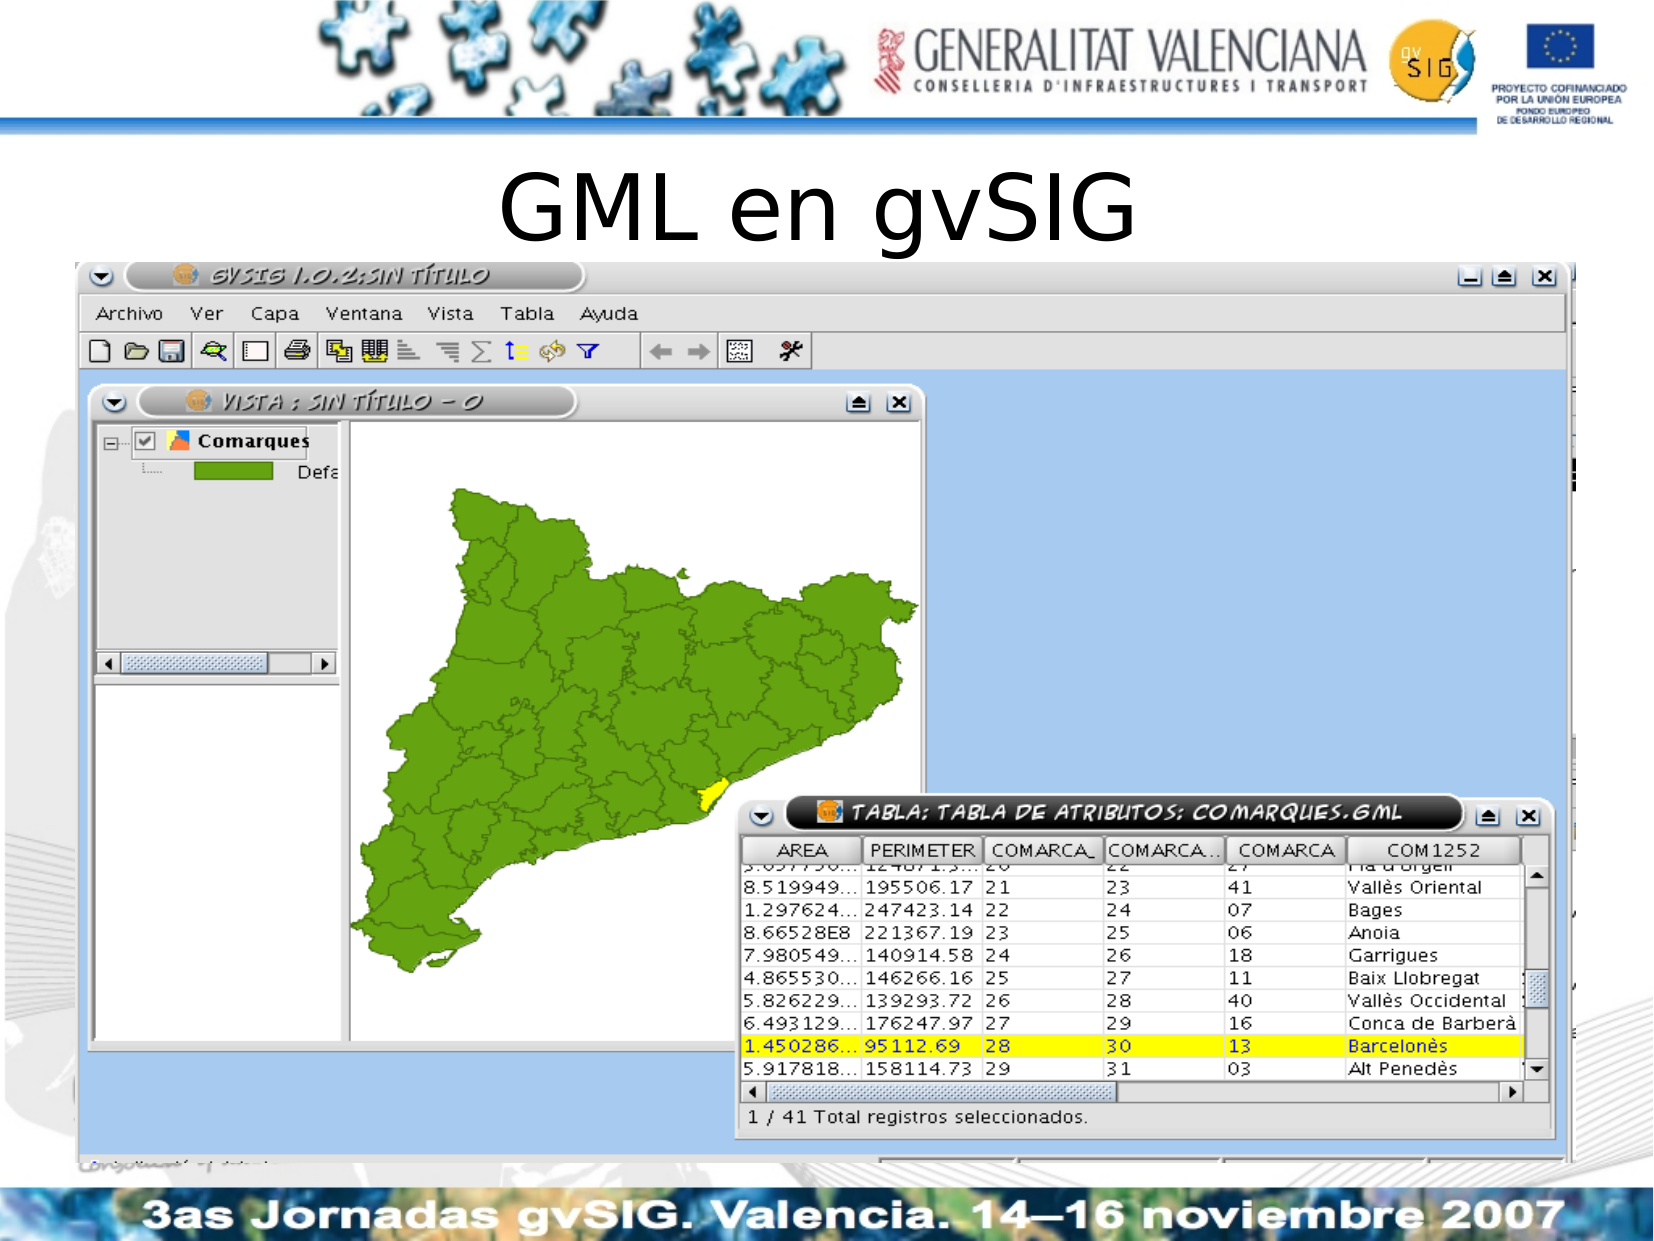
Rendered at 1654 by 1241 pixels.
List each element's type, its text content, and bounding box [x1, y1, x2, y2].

picture [0, 0, 1654, 1241]
title GML en gvSIG [75, 112, 1563, 262]
